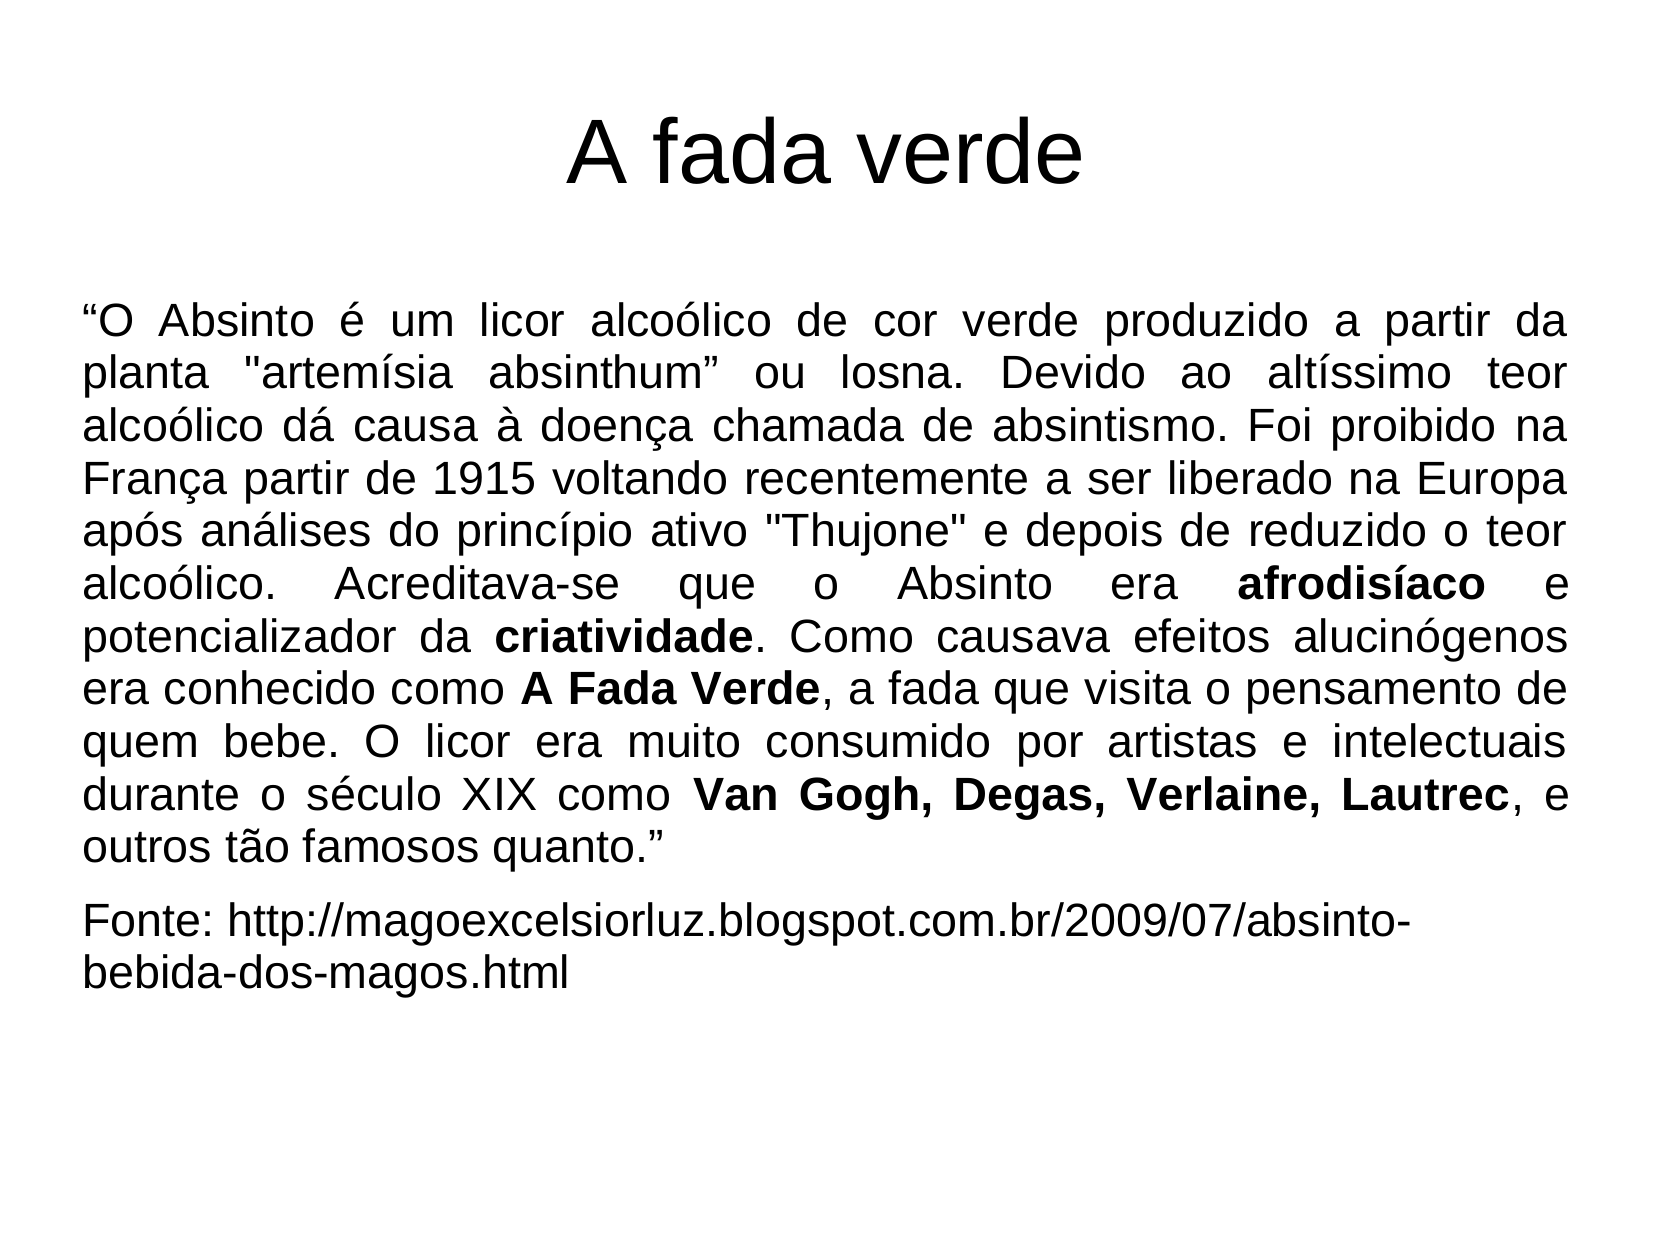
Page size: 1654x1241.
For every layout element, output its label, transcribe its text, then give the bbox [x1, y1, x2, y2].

list “O Absinto é um licor alcoólico de cor verde produzido a partir da planta "artemísia absinthum” ou losna. Devido ao altíssimo teor alcoólico dá causa à doença chamada de absintismo. Foi proibido na França partir de 1915 voltando recentemente a ser liberado na Europa após análises do princípio ativo "Thujone" e depois de reduzido o teor alcoólico. Acreditava-se que o Absinto era afrodisíaco e potencializador da criatividade. Como causava efeitos alucinógenos era conhecido como A Fada Verde, a fada que visita o pensamento de quem bebe. O licor era muito consumido por artistas e intelectuais durante o século XIX como Van Gogh, Degas, Verlaine, Lautrec, e outros tão famosos quanto.” Fonte: http://magoexcelsiorluz.blogspot.com.br/2009/07/absinto-bebida-dos-magos.html [82, 290, 1571, 1009]
title A fada verde [82, 49, 1571, 256]
